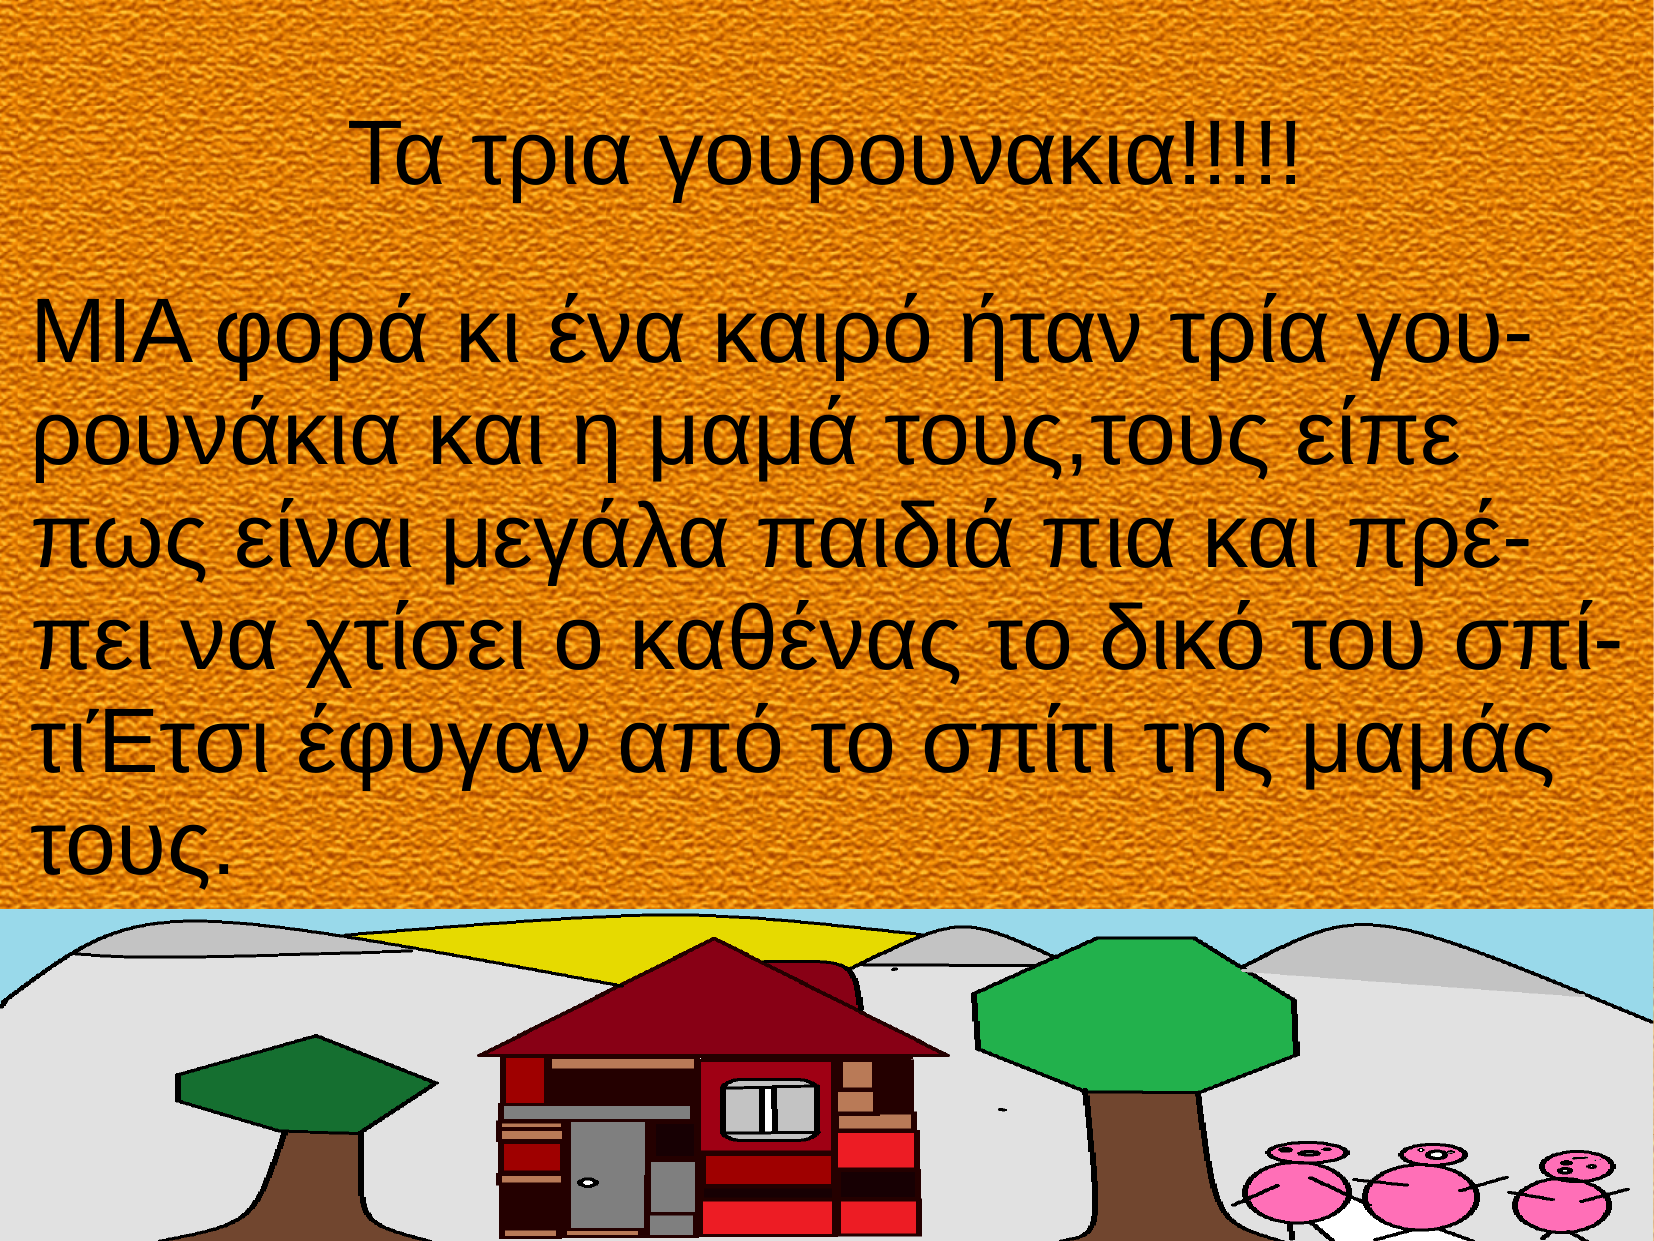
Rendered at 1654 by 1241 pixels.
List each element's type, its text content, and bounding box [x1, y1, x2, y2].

text_box ΜΙΑ φορά κι ένα καιρό ήταν τρία γου- ρουνάκια και η μαμά τους,τους είπε πως είναι μεγάλα παιδιά πια και πρέ- πει να χτίσει ο καθένας το δικό του σπί- τιΈτσι έφυγαν από το σπίτι της μαμάς τους. [4, 259, 1654, 909]
picture [0, 0, 1654, 1241]
title Τα τρια γουρουνακια!!!!! [82, 49, 1571, 257]
